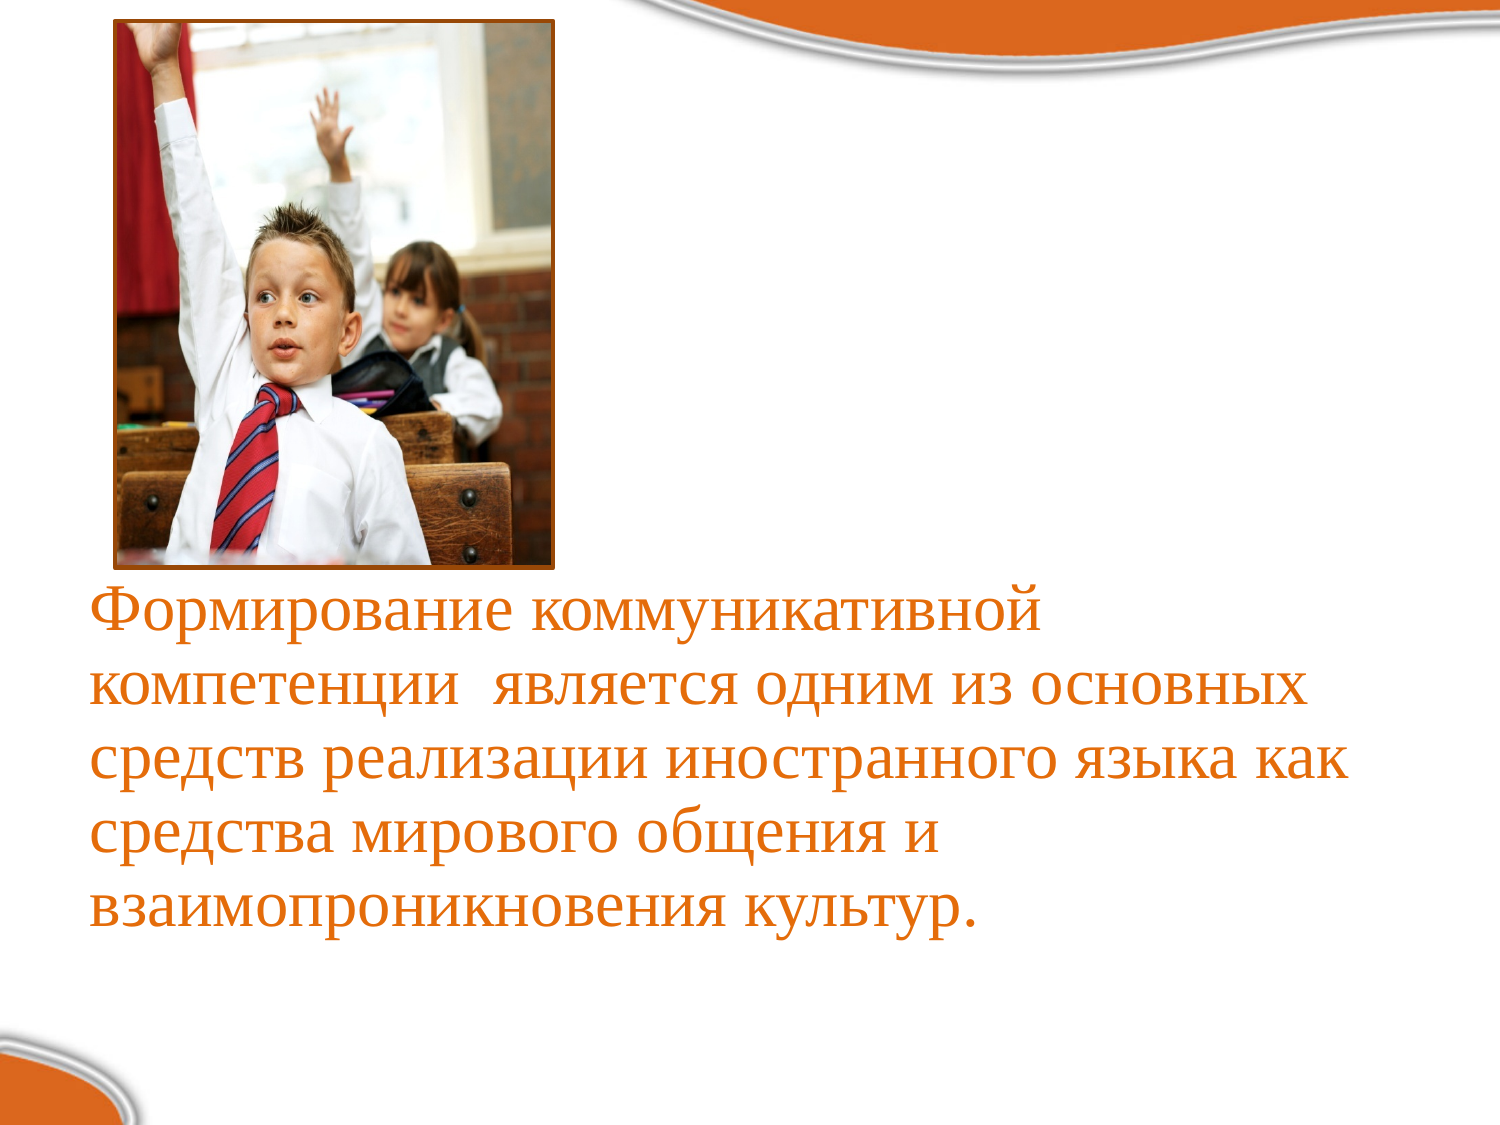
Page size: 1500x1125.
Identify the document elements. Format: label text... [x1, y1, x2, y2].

picture [0, 0, 1500, 1125]
list Формирование коммуникативной компетенции является одним из основных средств реализации иностранного языка как средства мирового общения и взаимопроникновения культур. [75, 82, 1425, 1005]
